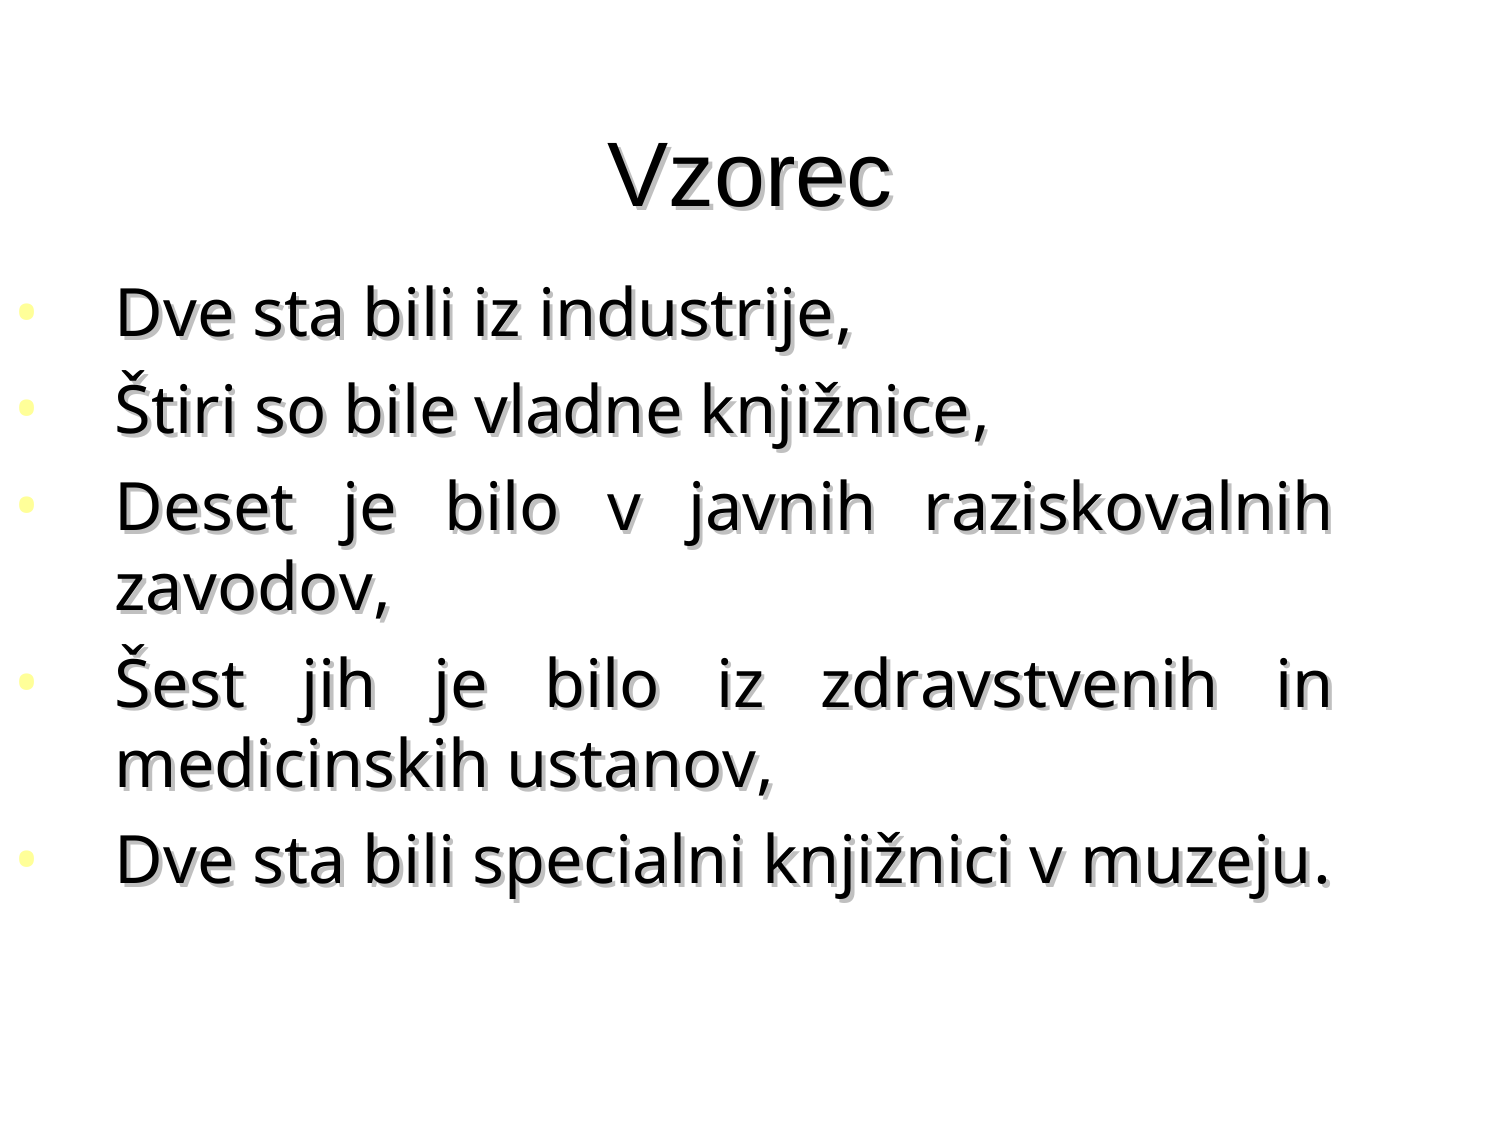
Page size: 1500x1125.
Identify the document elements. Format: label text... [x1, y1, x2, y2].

list Dve sta bili iz industrije, Štiri so bile vladne knjižnice, Deset je bilo v javnih raziskovalnih zavodov, Šest jih je bilo iz zdravstvenih in medicinskih ustanov, Dve sta bili specialni knjižnici v muzeju. [0, 262, 1351, 1006]
title Vzorec [75, 25, 1426, 233]
